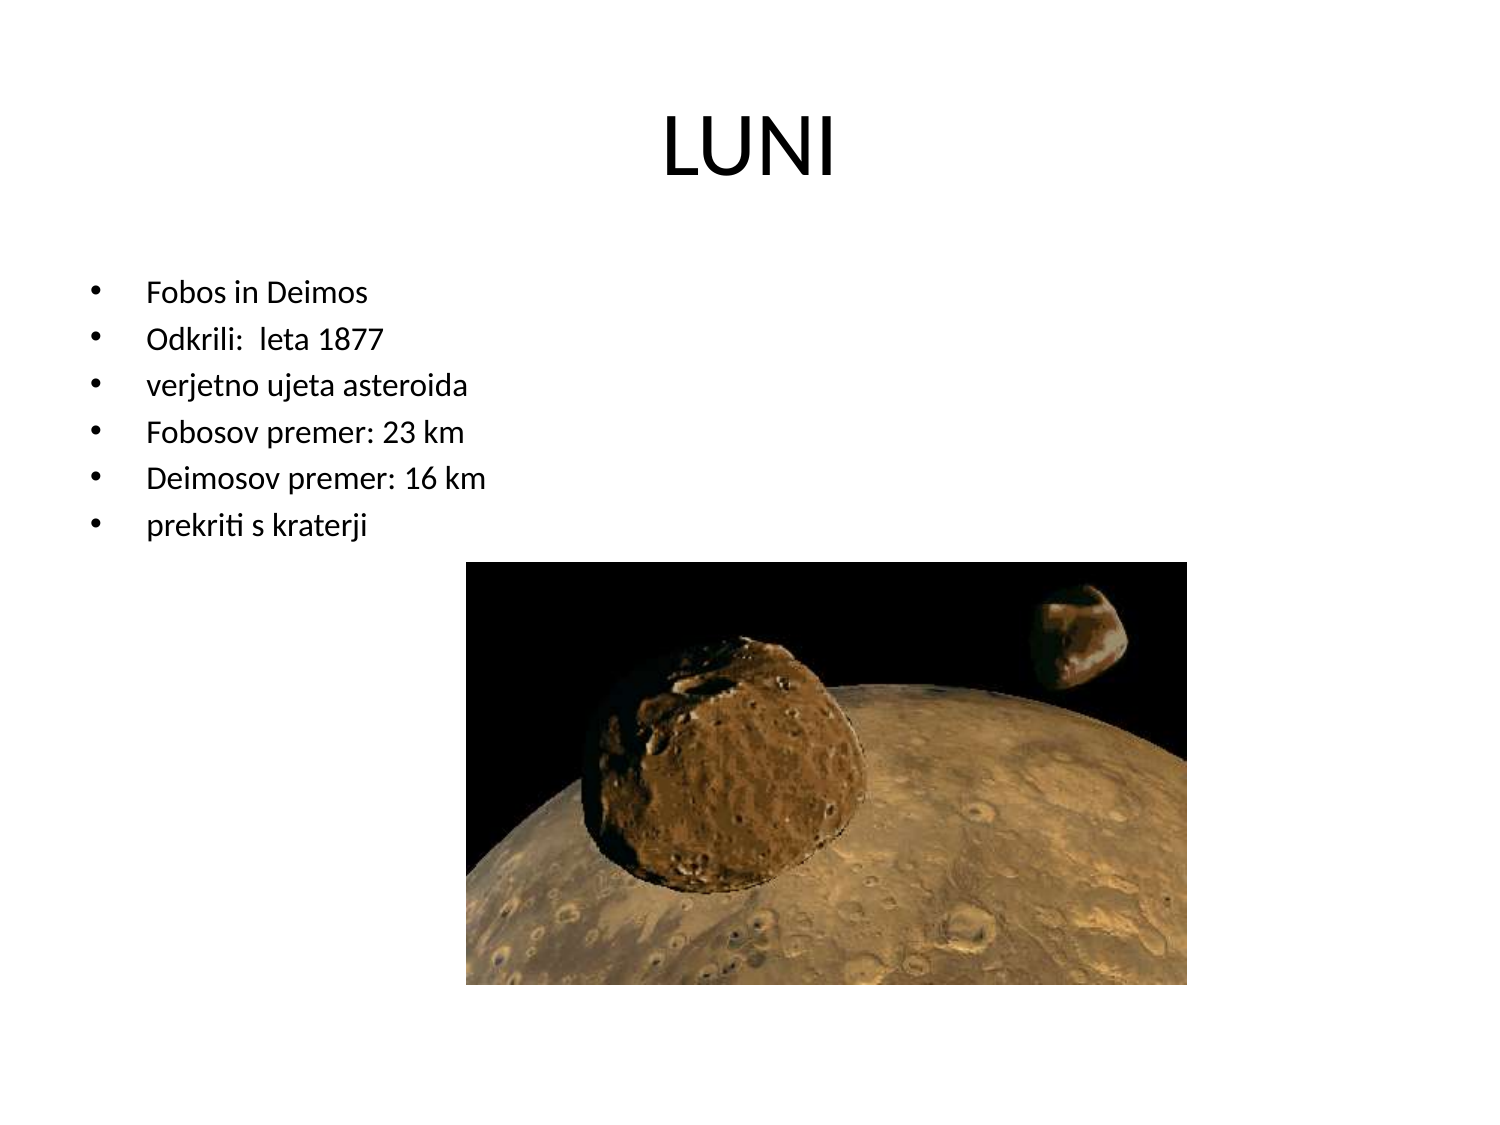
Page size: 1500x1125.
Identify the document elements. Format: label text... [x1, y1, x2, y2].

list Fobos in Deimos Odkrili: leta 1877 verjetno ujeta asteroida Fobosov premer: 23 km Deimosov premer: 16 km prekriti s kraterji [75, 262, 1425, 1005]
title LUNI [75, 45, 1425, 233]
picture [466, 562, 1187, 985]
